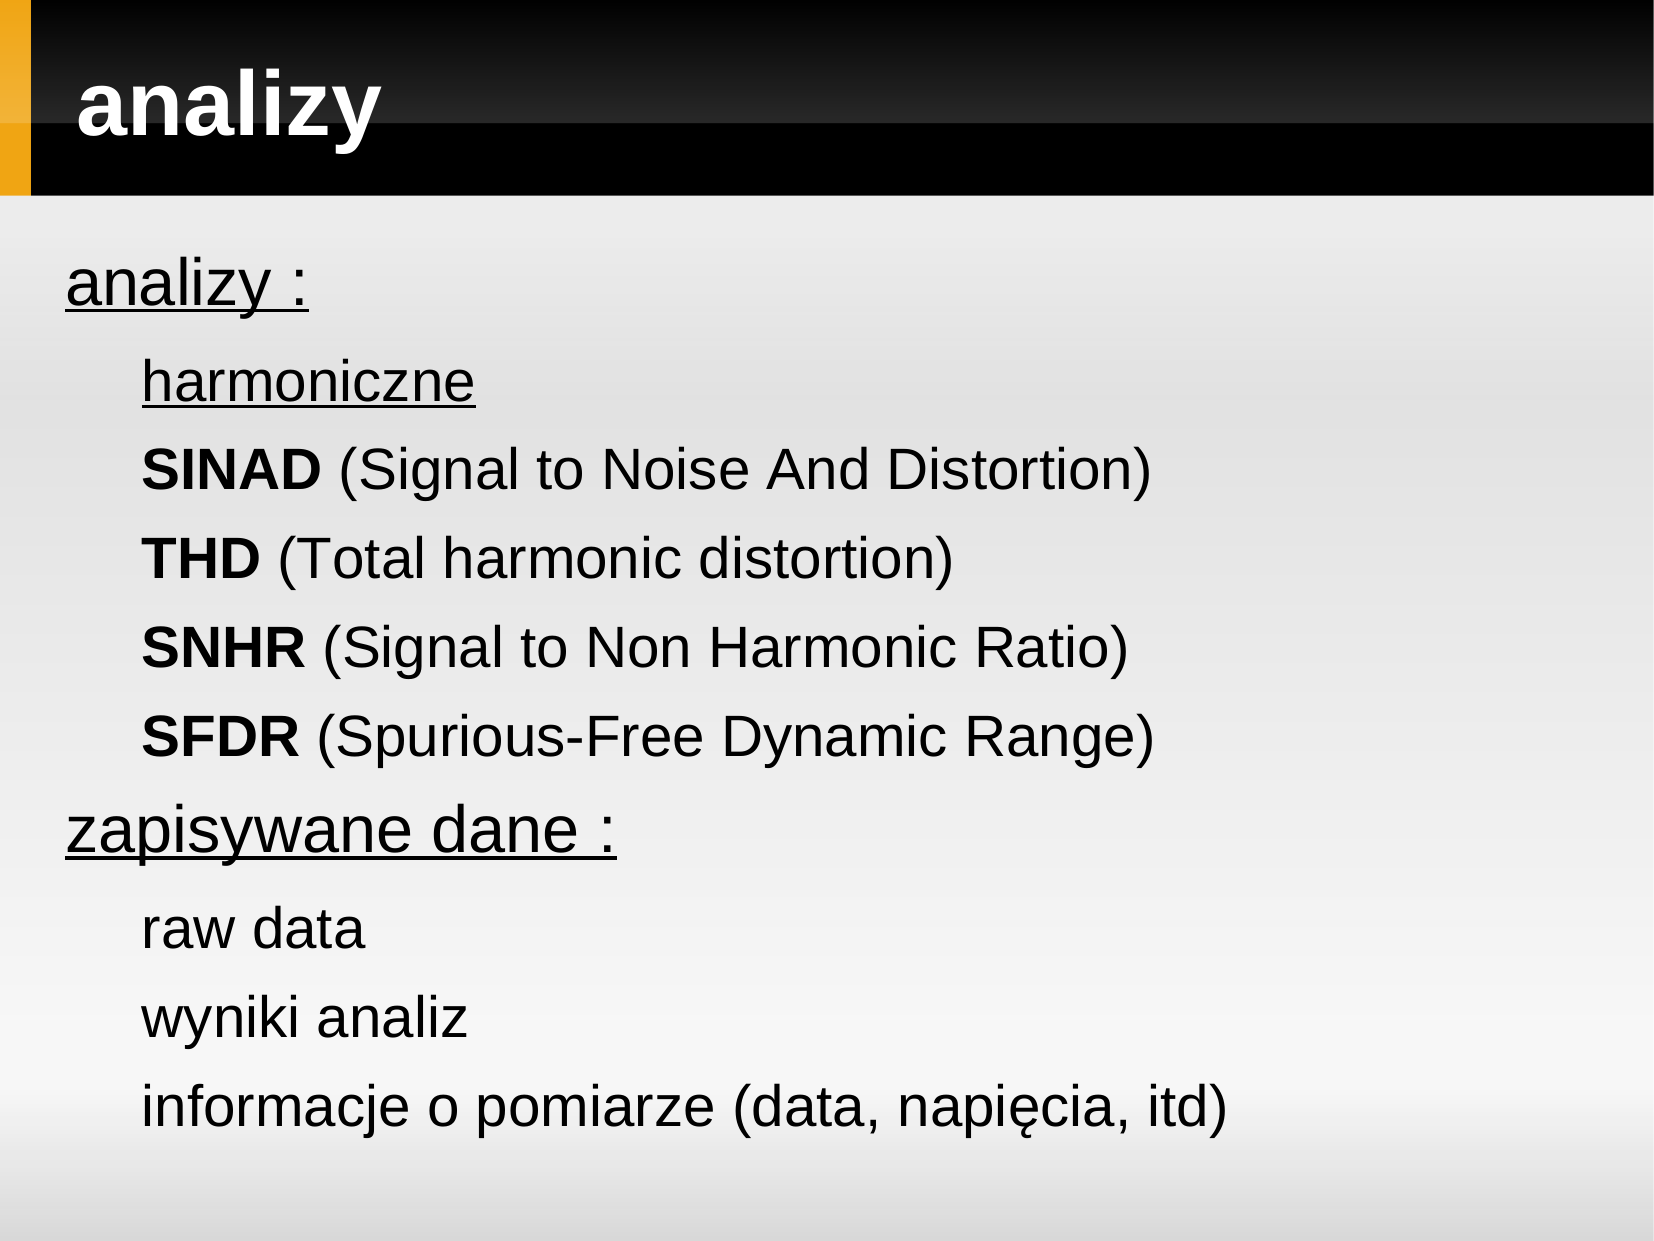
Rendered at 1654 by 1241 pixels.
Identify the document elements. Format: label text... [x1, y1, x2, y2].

title analizy [76, 0, 1565, 208]
list analizy : harmoniczne SINAD (Signal to Noise And Distortion) THD (Total harmonic distortion) SNHR (Signal to Non Harmonic Ratio) SFDR (Spurious-Free Dynamic Range) zapisywane dane : raw data wyniki analiz informacje o pomiarze (data, napięcia, itd) [47, 244, 1536, 1167]
picture [0, 0, 1654, 1241]
